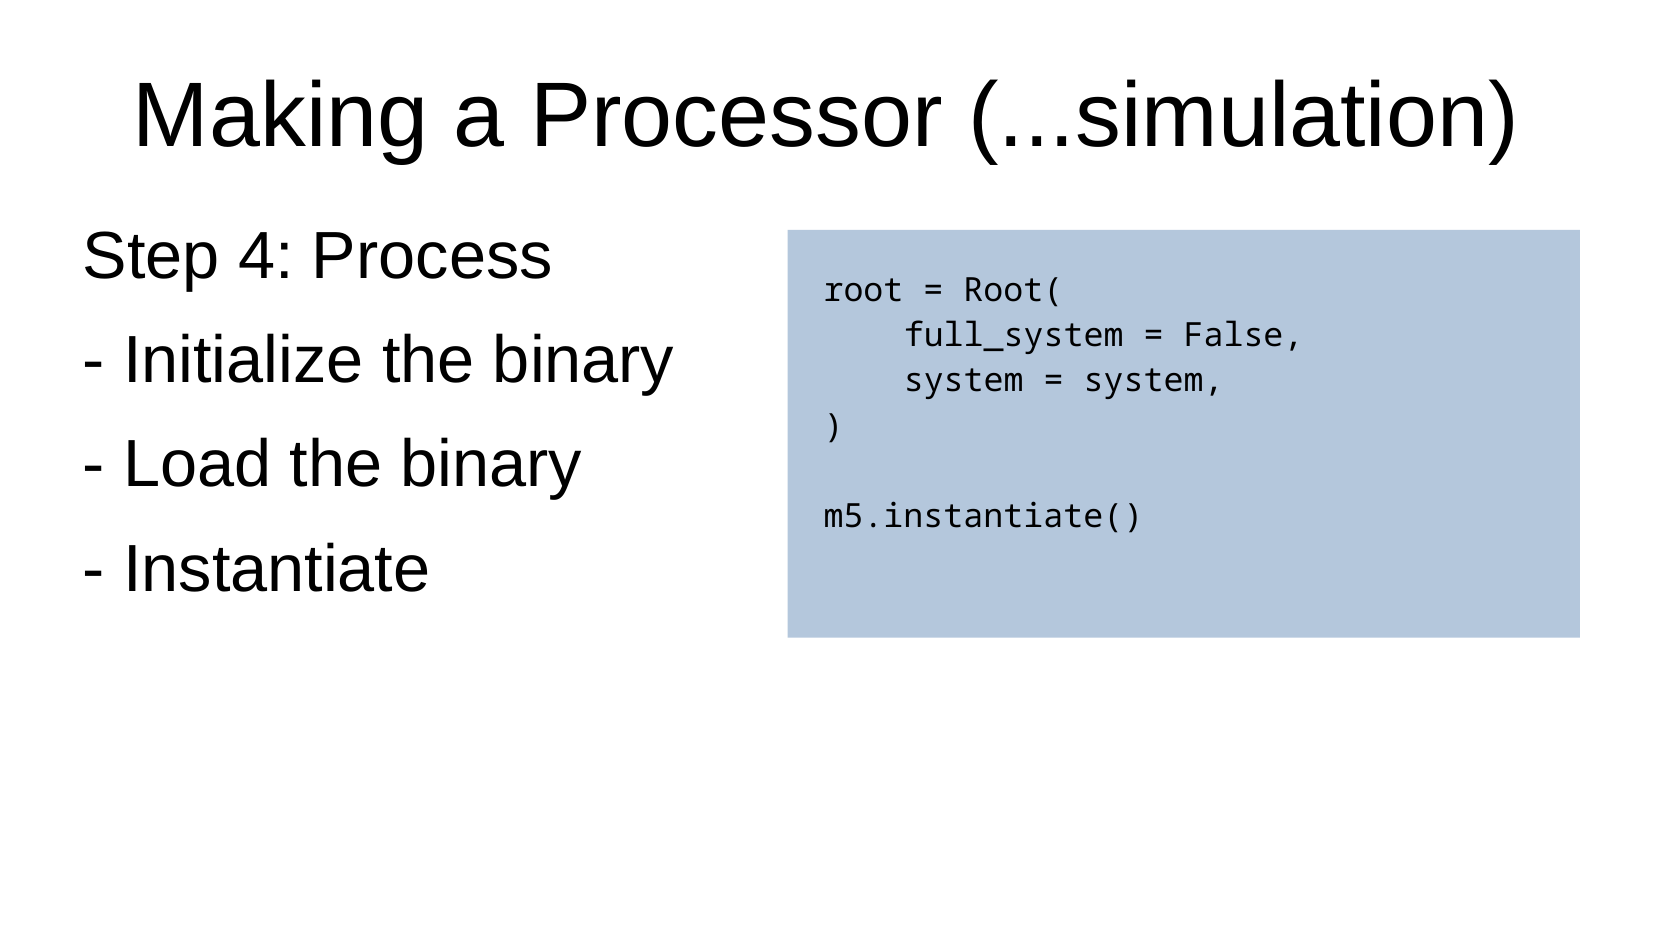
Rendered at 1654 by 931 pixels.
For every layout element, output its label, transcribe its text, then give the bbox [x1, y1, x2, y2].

text_box root = Root( full_system = False, system = system, ) m5.instantiate() [787, 229, 1580, 638]
list Step 4: Process - Initialize the binary - Load the binary - Instantiate [82, 217, 809, 863]
title Making a Processor (...simulation) [82, 37, 1571, 193]
